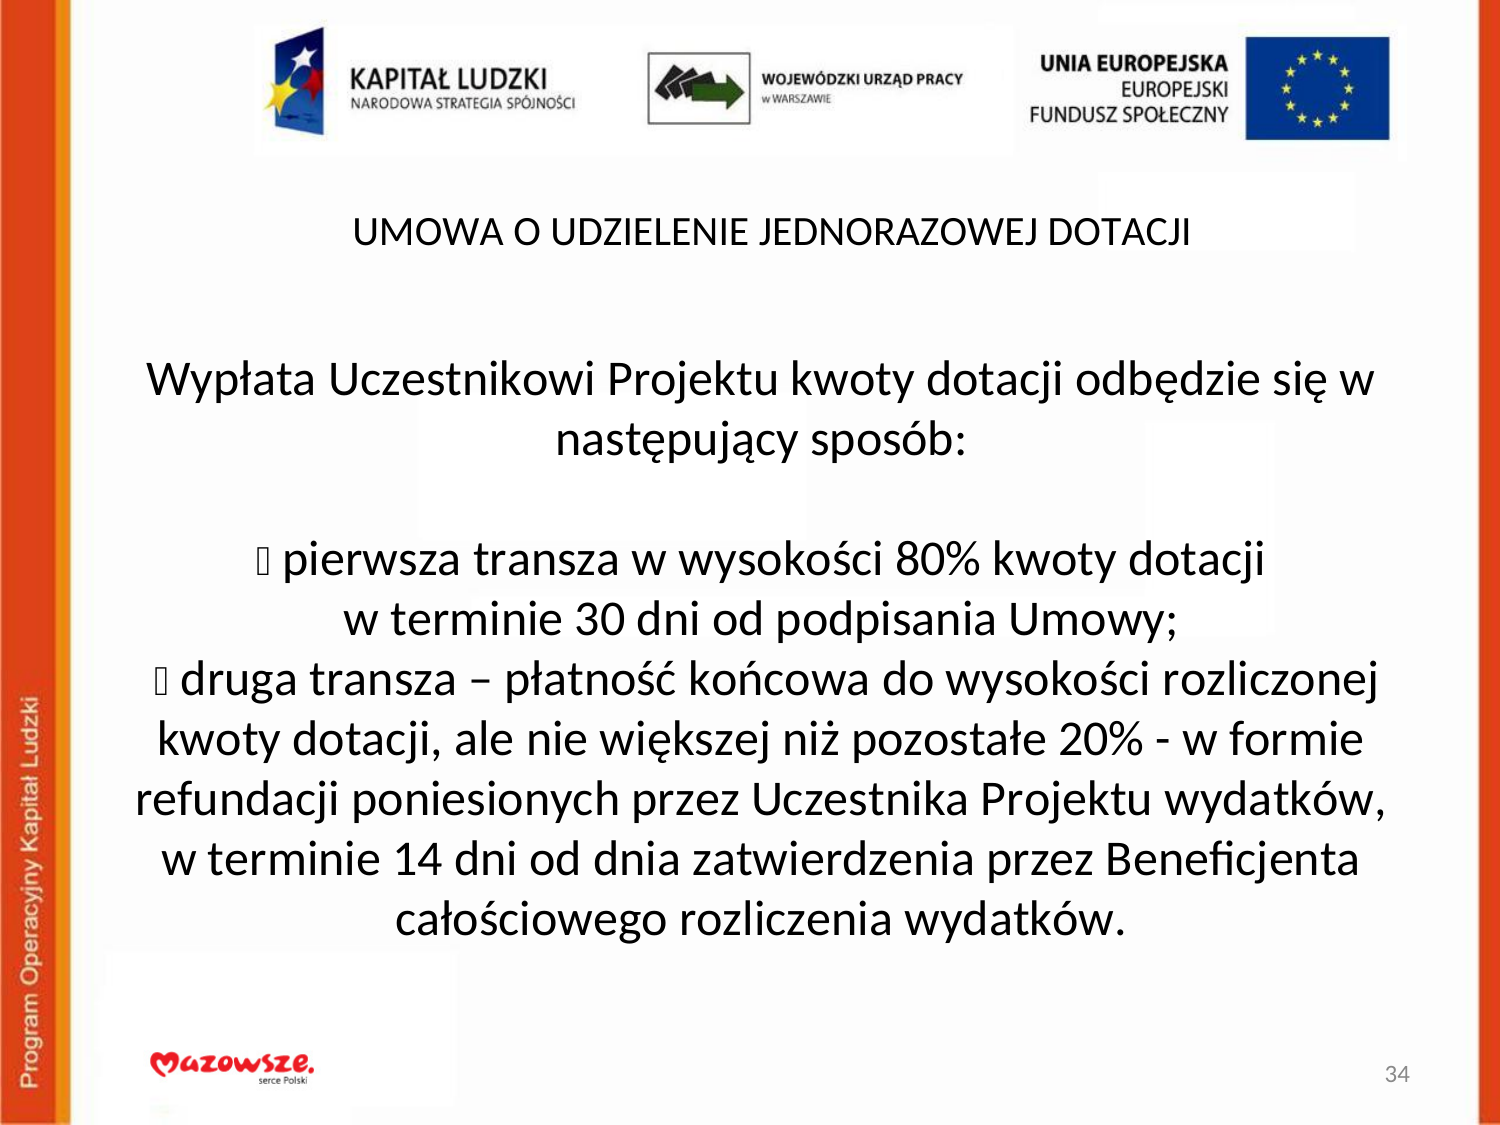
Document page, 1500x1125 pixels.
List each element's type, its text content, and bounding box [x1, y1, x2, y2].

title Wypłata Uczestnikowi Projektu kwoty dotacji odbędzie się w następujący sposób:  pierwsza transza w wysokości 80% kwoty dotacji w terminie 30 dni od podpisania Umowy;  druga transza – płatność końcowa do wysokości rozliczonej kwoty dotacji, ale nie większej niż pozostałe 20% - w formie refundacji poniesionych przez Uczestnika Projektu wydatków, w terminie 14 dni od dnia zatwierdzenia przez Beneficjenta całościowego rozliczenia wydatków. [112, 278, 1411, 1012]
text_box <numer> [1074, 1042, 1426, 1103]
text_box UMOWA O UDZIELENIE JEDNORAZOWEJ DOTACJI [194, 196, 1351, 256]
picture [0, 0, 1500, 1125]
